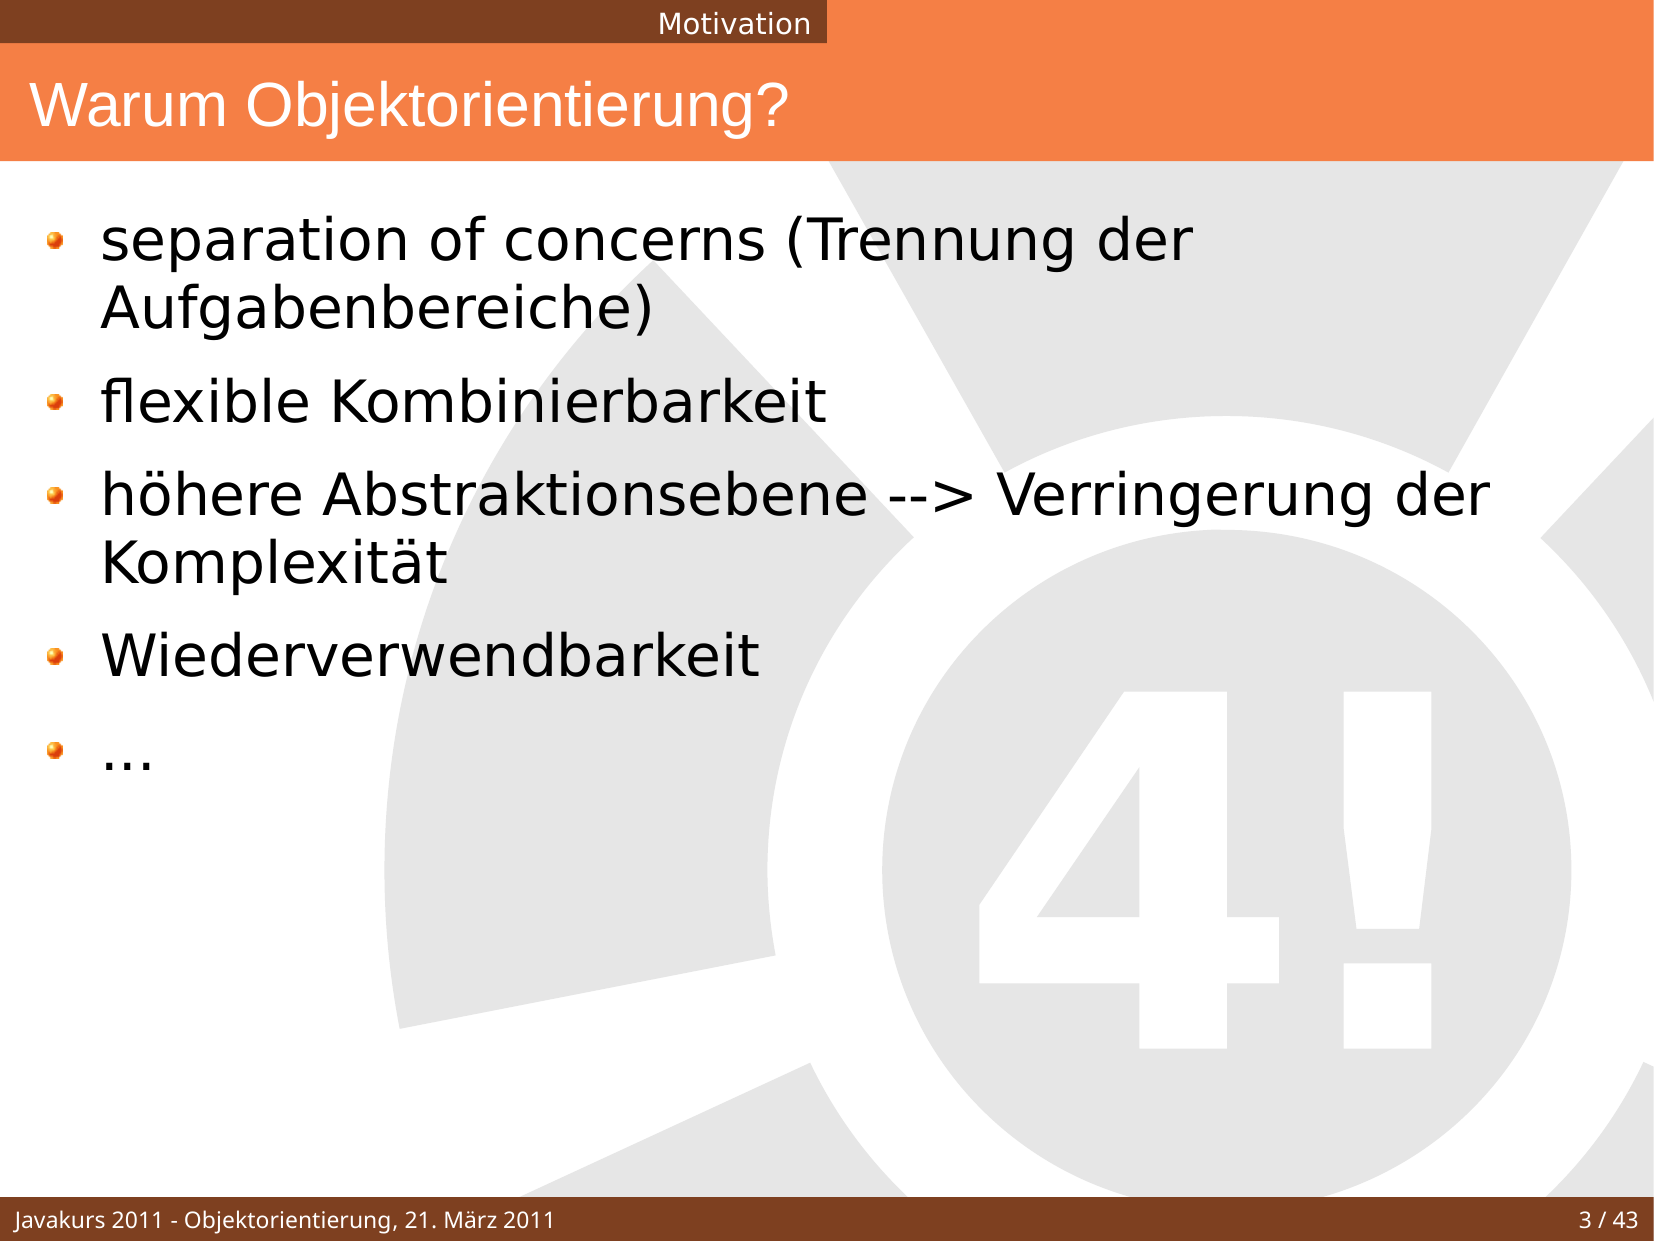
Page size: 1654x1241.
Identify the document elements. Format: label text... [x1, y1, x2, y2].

list separation of concerns (Trennung der Aufgabenbereiche) flexible Kombinierbarkeit höhere Abstraktionsebene --> Verringerung der Komplexität Wiederverwendbarkeit ... [29, 206, 1595, 1026]
title Warum Objektorientierung? [29, 67, 1595, 143]
text_box Motivation [29, 0, 827, 50]
